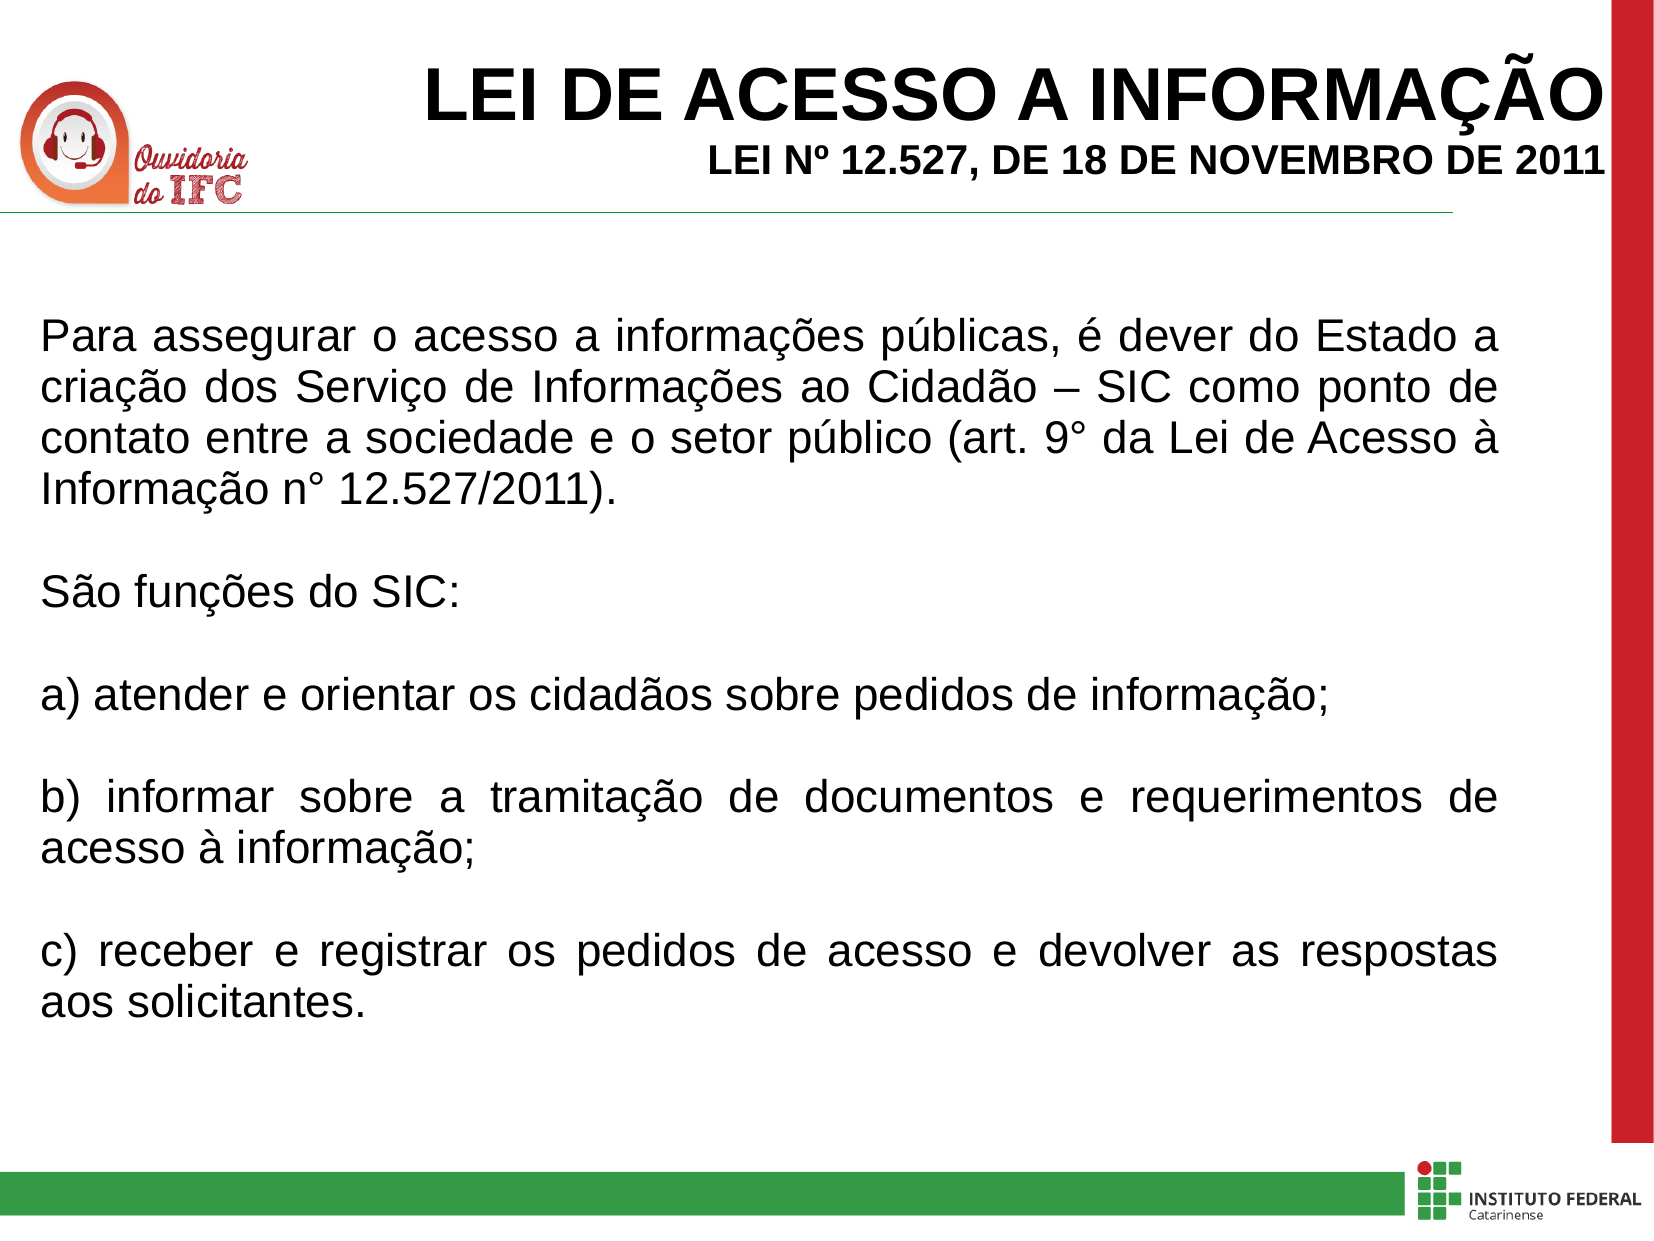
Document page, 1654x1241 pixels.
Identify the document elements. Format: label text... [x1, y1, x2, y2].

text_box Para assegurar o acesso a informações públicas, é dever do Estado a criação dos Serviço de Informações ao Cidadão – SIC como ponto de contato entre a sociedade e o setor público (art. 9° da Lei de Acesso à Informação n° 12.527/2011). São funções do SIC: a) atender e orientar os cidadãos sobre pedidos de informação; b) informar sobre a tramitação de documentos e requerimentos de acesso à informação; c) receber e registrar os pedidos de acesso e devolver as respostas aos solicitantes. [25, 302, 1516, 1241]
title LEI DE ACESSO A INFORMAÇÃO LEI Nº 12.527, DE 18 DE NOVEMBRO DE 2011 [35, 35, 1607, 201]
subtitle [25, 248, 1585, 1241]
picture [0, 0, 1654, 1241]
